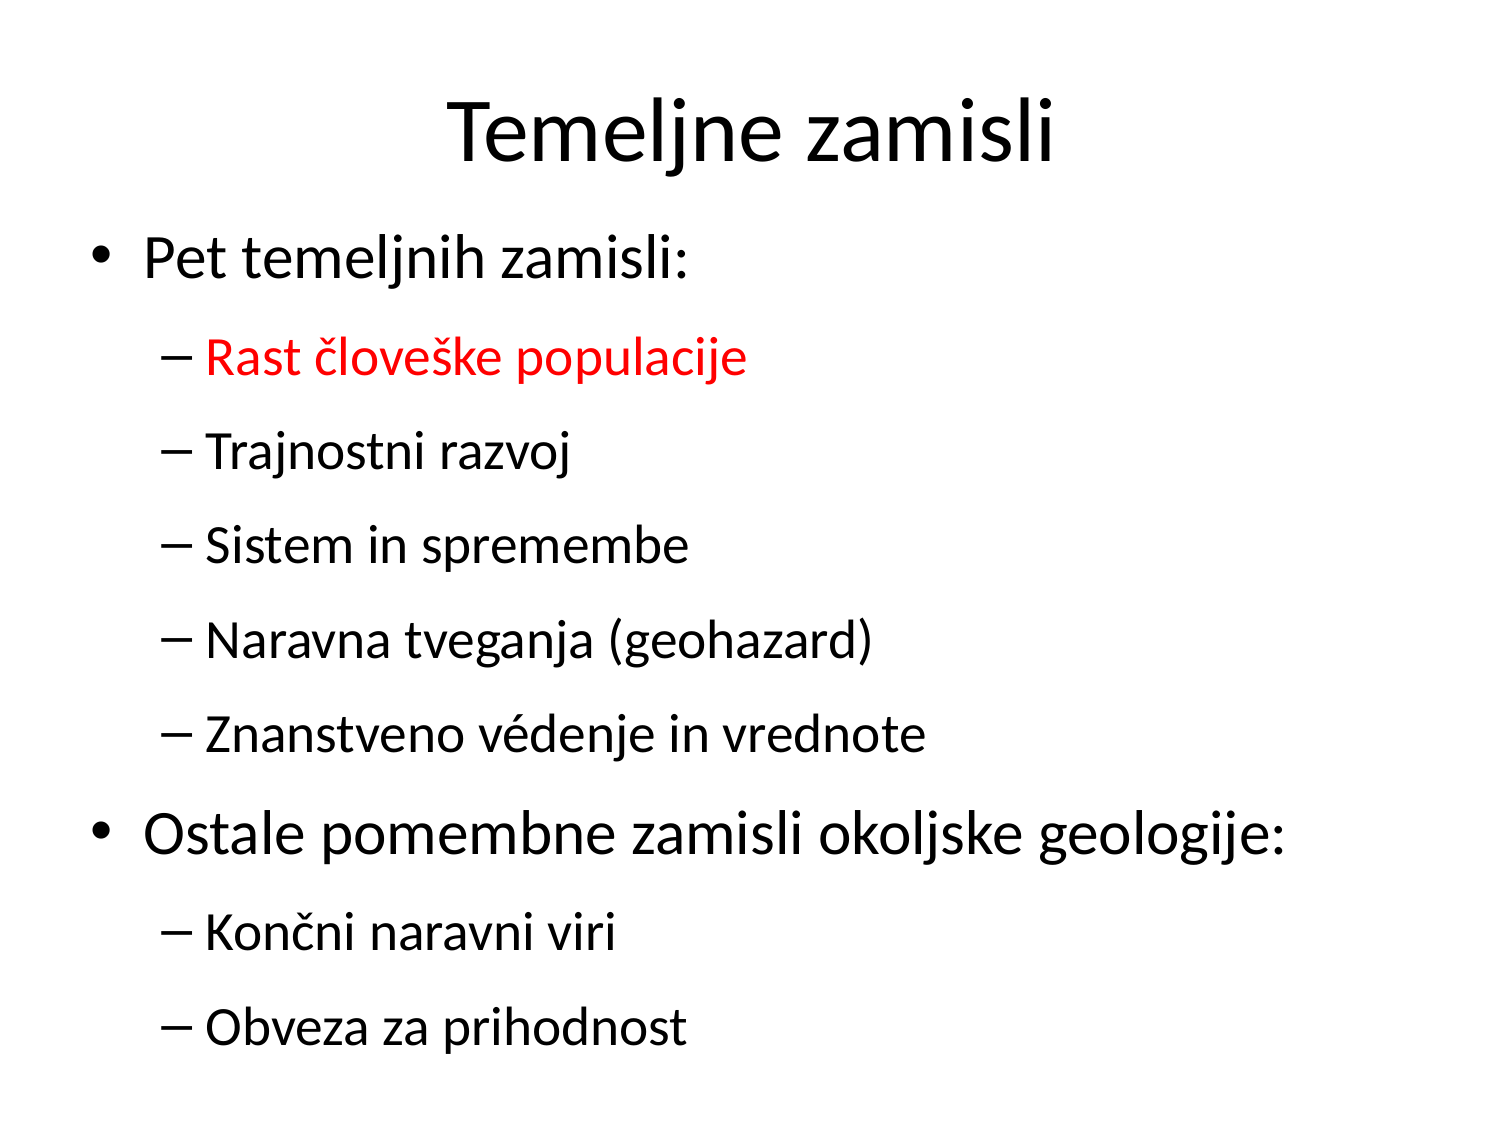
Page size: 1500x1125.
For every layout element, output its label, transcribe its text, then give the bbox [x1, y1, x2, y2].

list Pet temeljnih zamisli: Rast človeške populacije Trajnostni razvoj Sistem in spremembe Naravna tveganja (geohazard) Znanstveno védenje in vrednote Ostale pomembne zamisli okoljske geologije: Končni naravni viri Obveza za prihodnost [75, 208, 1425, 1071]
title Temeljne zamisli [76, 30, 1427, 219]
